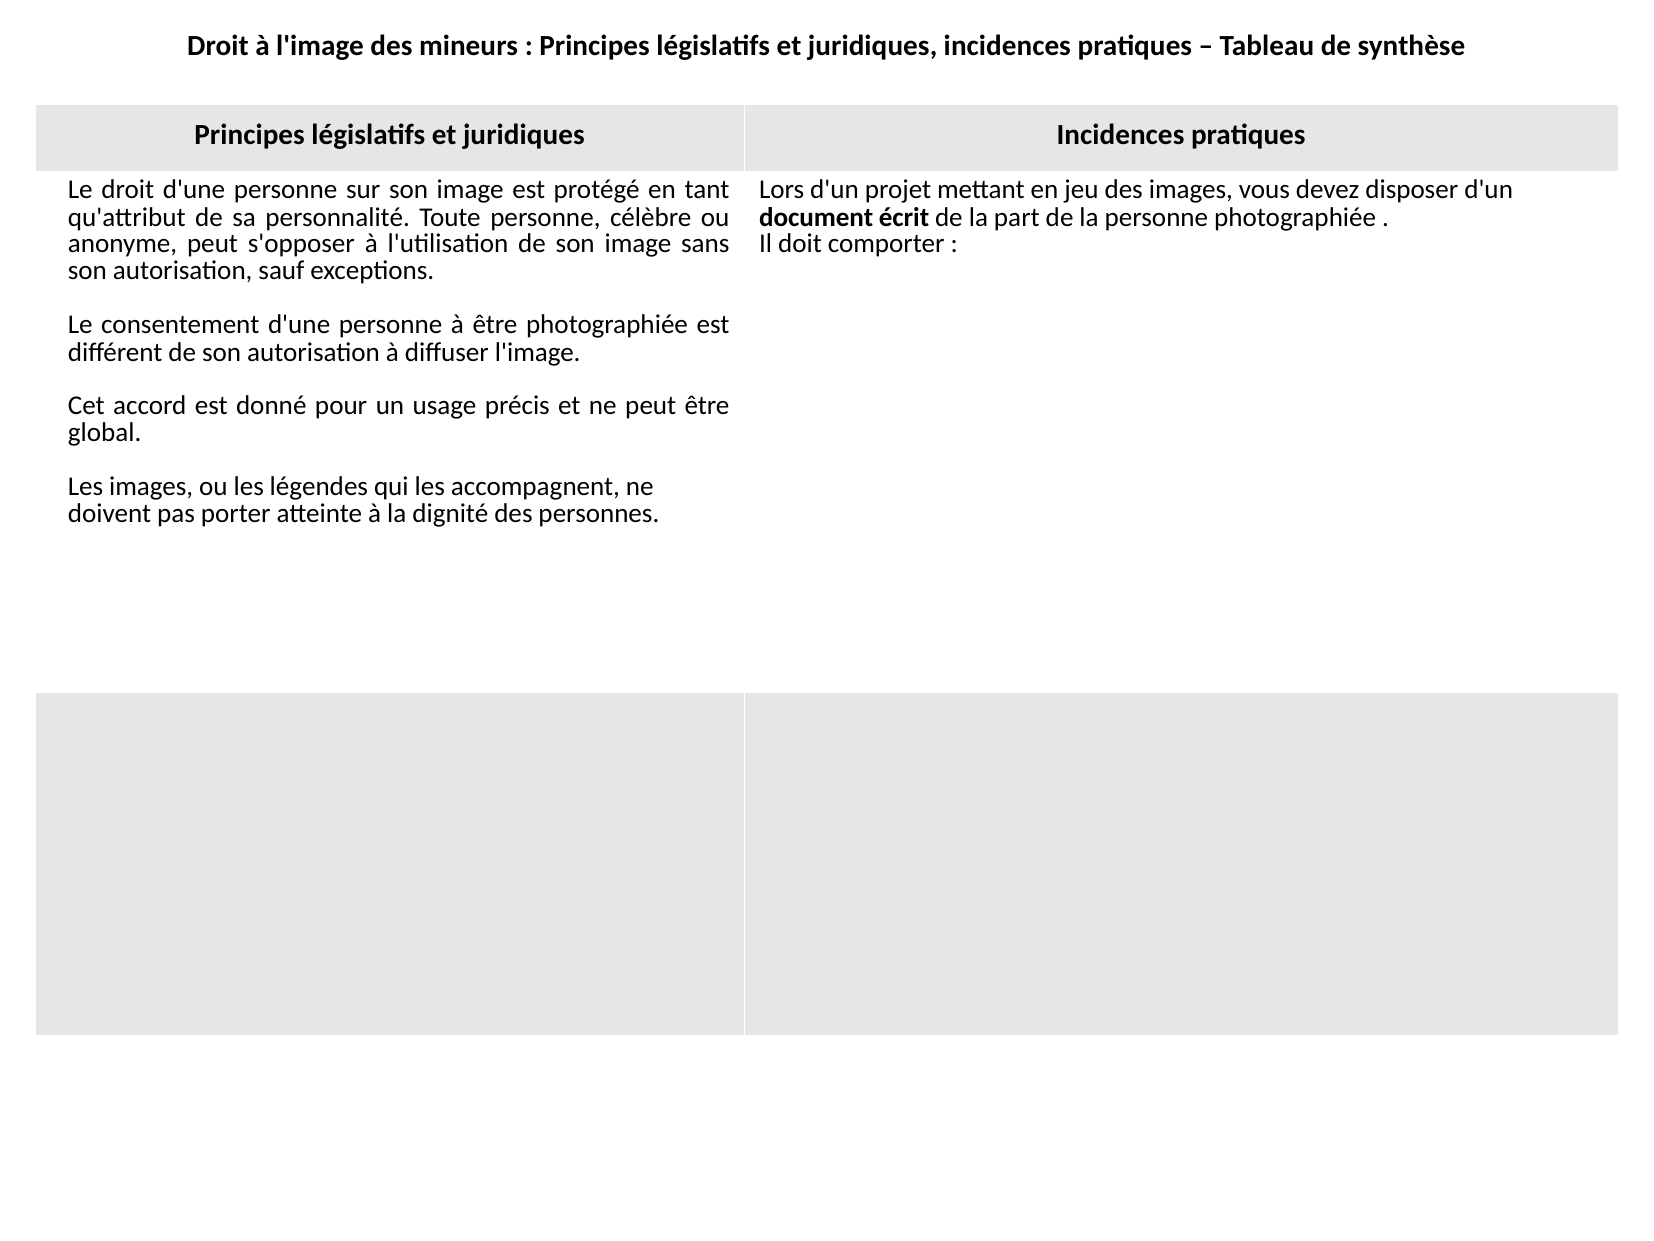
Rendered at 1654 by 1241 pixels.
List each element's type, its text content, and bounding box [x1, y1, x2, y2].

table_cell Principes législatifs et juridiques [36, 105, 744, 171]
table_cell [36, 693, 744, 1035]
table_cell Incidences pratiques [745, 105, 1618, 171]
table_cell [36, 1036, 744, 1193]
table_header Droit à l'image des mineurs : Principes législatifs et juridiques, incidences pratiques – Tableau de synthèse [36, 27, 1618, 104]
table_cell Lors d'un projet mettant en jeu des images, vous devez disposer d'un document écrit de la part de la personne photographiée . Il doit comporter : [745, 172, 1618, 692]
table_cell [745, 693, 1618, 1035]
table_cell [745, 1036, 1618, 1193]
table_cell Le droit d'une personne sur son image est protégé en tant qu'attribut de sa personnalité. Toute personne, célèbre ou anonyme, peut s'opposer à l'utilisation de son image sans son autorisation, sauf exceptions. Le consentement d'une personne à être photographiée est différent de son autorisation à diffuser l'image. Cet accord est donné pour un usage précis et ne peut être global. Les images, ou les légendes qui les accompagnent, ne doivent pas porter atteinte à la dignité des personnes. [36, 172, 744, 692]
